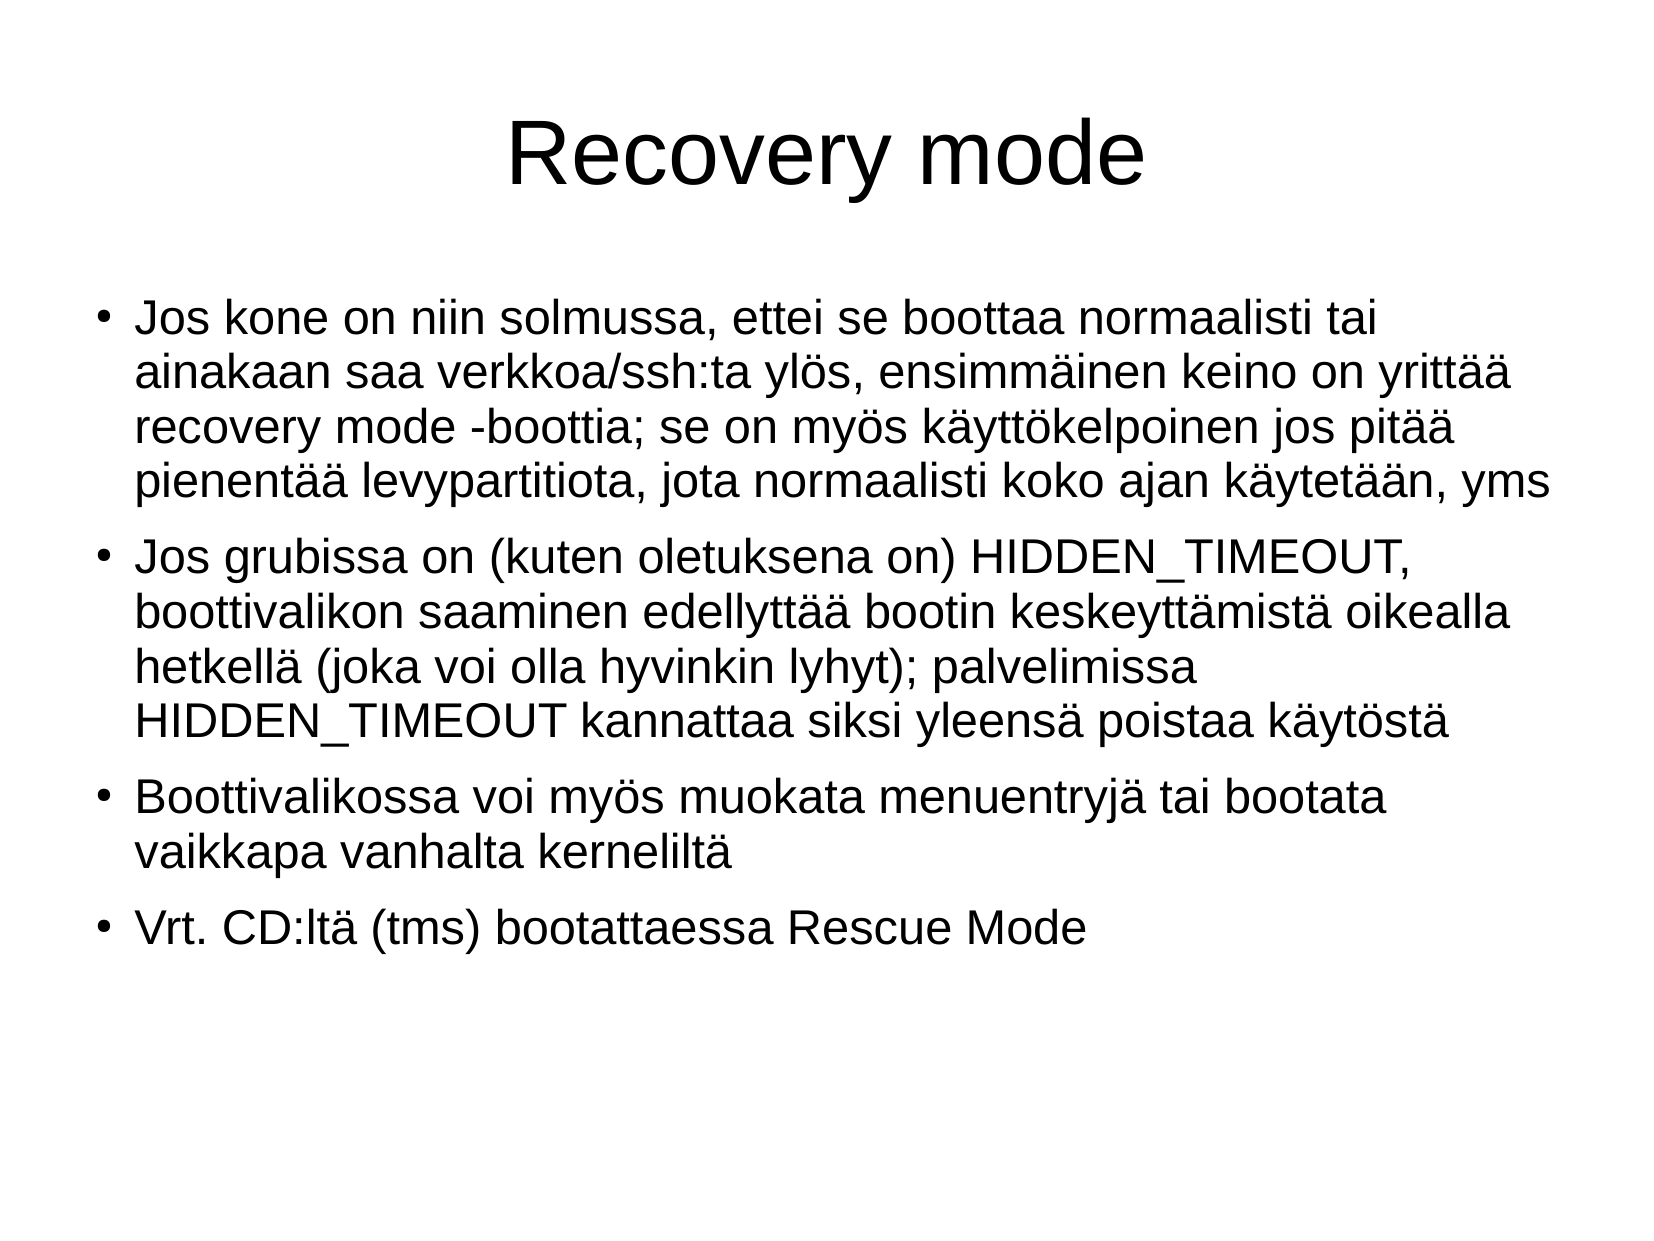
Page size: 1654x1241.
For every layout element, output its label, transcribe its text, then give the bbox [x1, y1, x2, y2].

list Jos kone on niin solmussa, ettei se boottaa normaalisti tai ainakaan saa verkkoa/ssh:ta ylös, ensimmäinen keino on yrittää recovery mode -boottia; se on myös käyttökelpoinen jos pitää pienentää levypartitiota, jota normaalisti koko ajan käytetään, yms Jos grubissa on (kuten oletuksena on) HIDDEN_TIMEOUT, boottivalikon saaminen edellyttää bootin keskeyttämistä oikealla hetkellä (joka voi olla hyvinkin lyhyt); palvelimissa HIDDEN_TIMEOUT kannattaa siksi yleensä poistaa käytöstä Boottivalikossa voi myös muokata menuentryjä tai bootata vaikkapa vanhalta kerneliltä Vrt. CD:ltä (tms) bootattaessa Rescue Mode [82, 290, 1571, 1010]
title Recovery mode [82, 49, 1571, 257]
